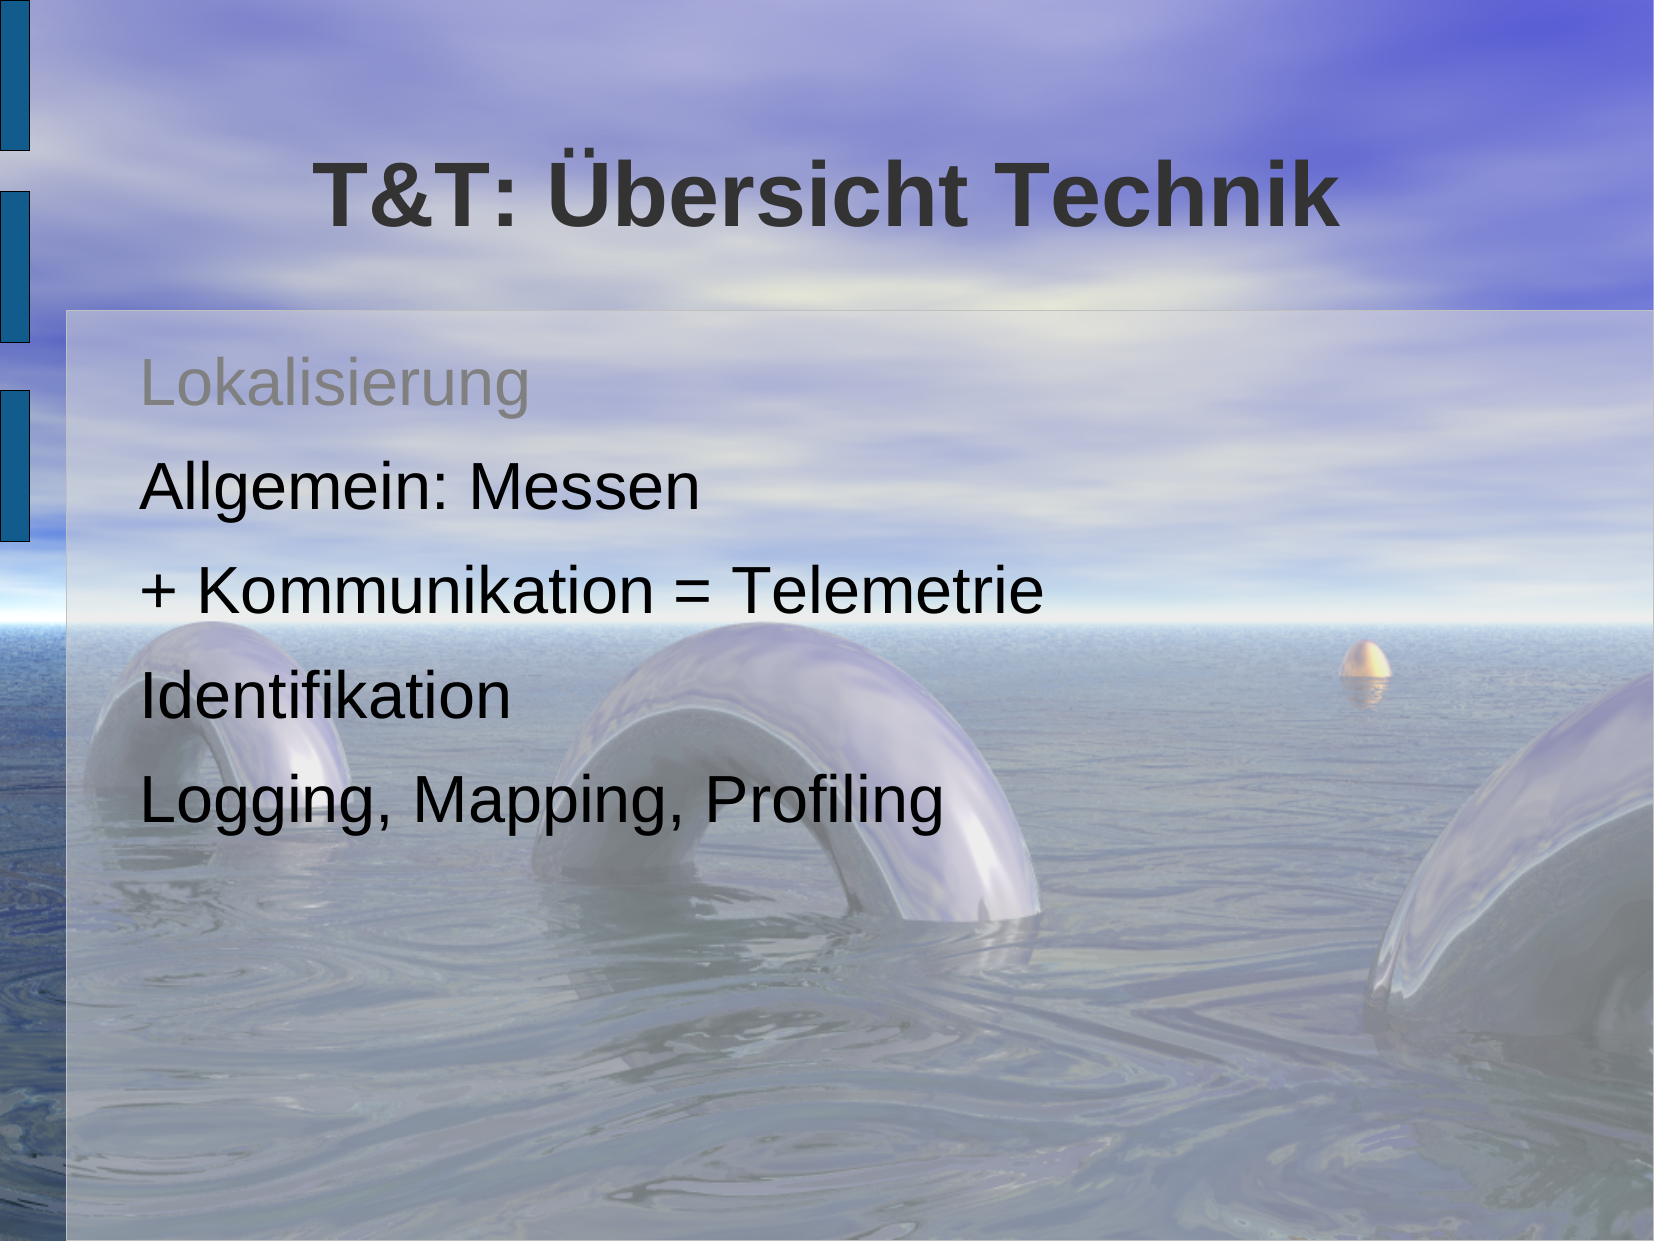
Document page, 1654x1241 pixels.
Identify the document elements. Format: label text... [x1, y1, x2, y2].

picture [0, 0, 1654, 1241]
list Lokalisierung Allgemein: Messen + Kommunikation = Telemetrie Identifikation Logging, Mapping, Profiling [121, 344, 1534, 1127]
title T&T: Übersicht Technik [121, 91, 1534, 299]
